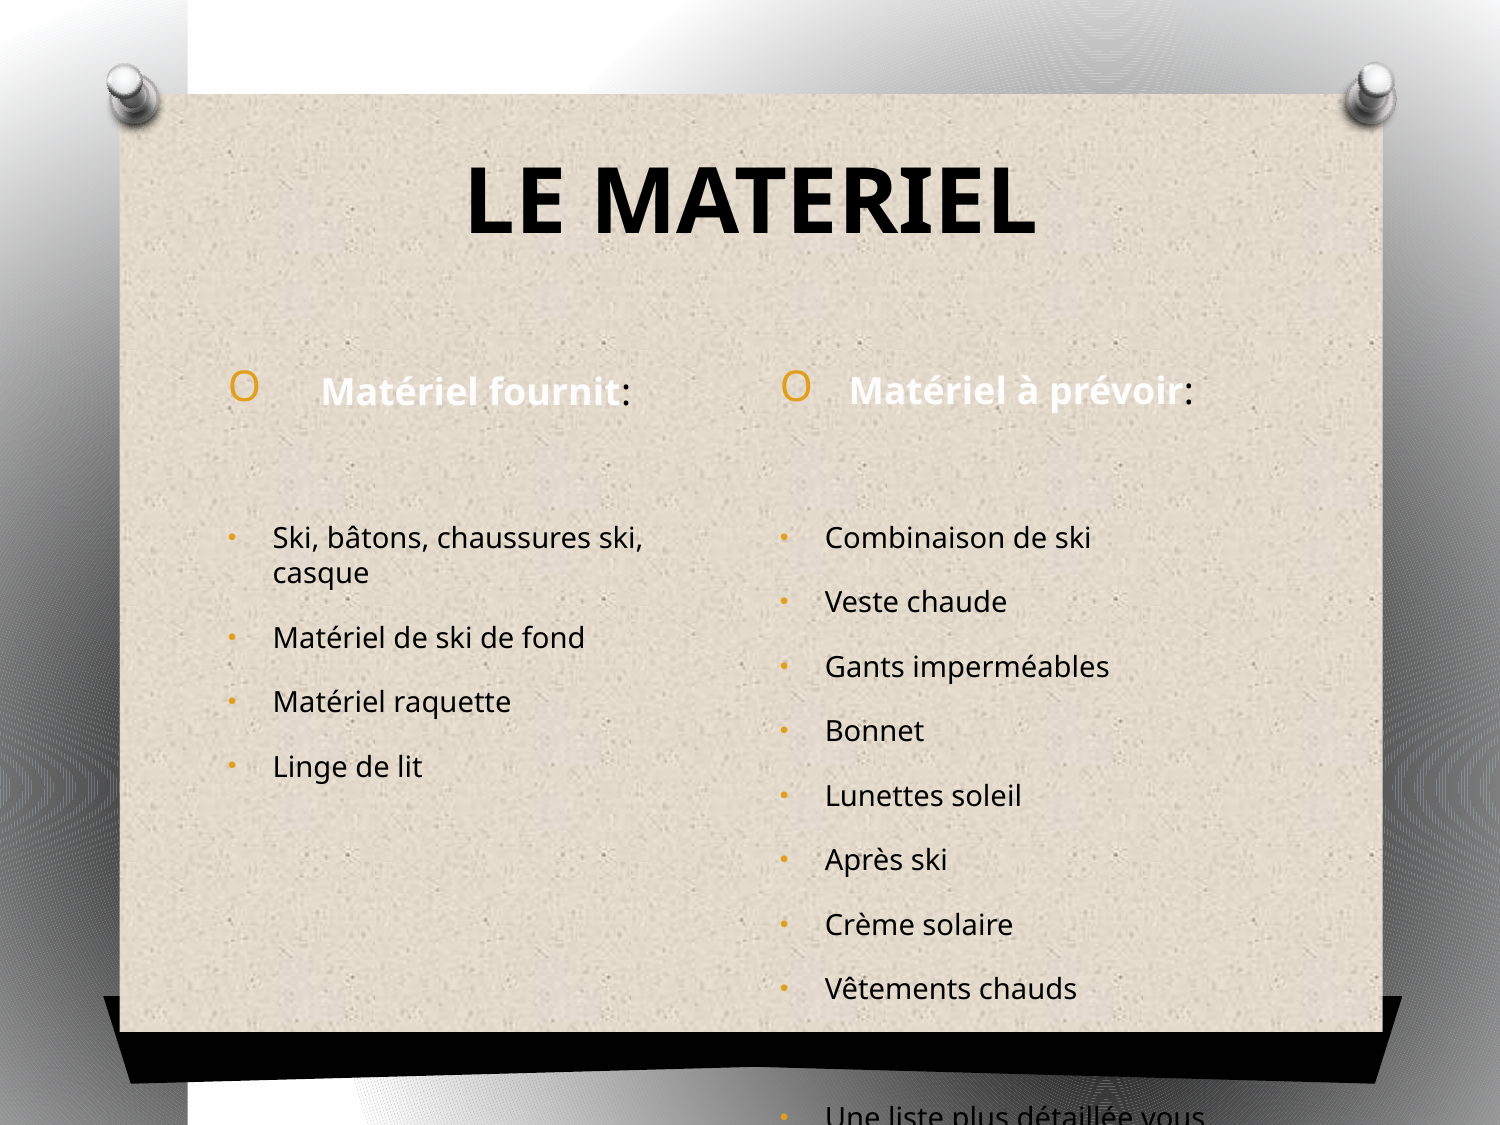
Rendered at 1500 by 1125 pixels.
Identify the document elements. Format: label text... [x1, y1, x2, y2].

title LE MATERIEL [179, 134, 1323, 253]
list Matériel à prévoir: Combinaison de ski Veste chaude Gants imperméables Bonnet Lunettes soleil Après ski Crème solaire Vêtements chauds Une liste plus détaillée vous donnée au moment de l’inscription [765, 347, 1290, 939]
picture [75, 29, 1439, 1032]
list Matériel fournit: Ski, bâtons, chaussures ski, casque Matériel de ski de fond Matériel raquette Linge de lit [213, 348, 738, 939]
